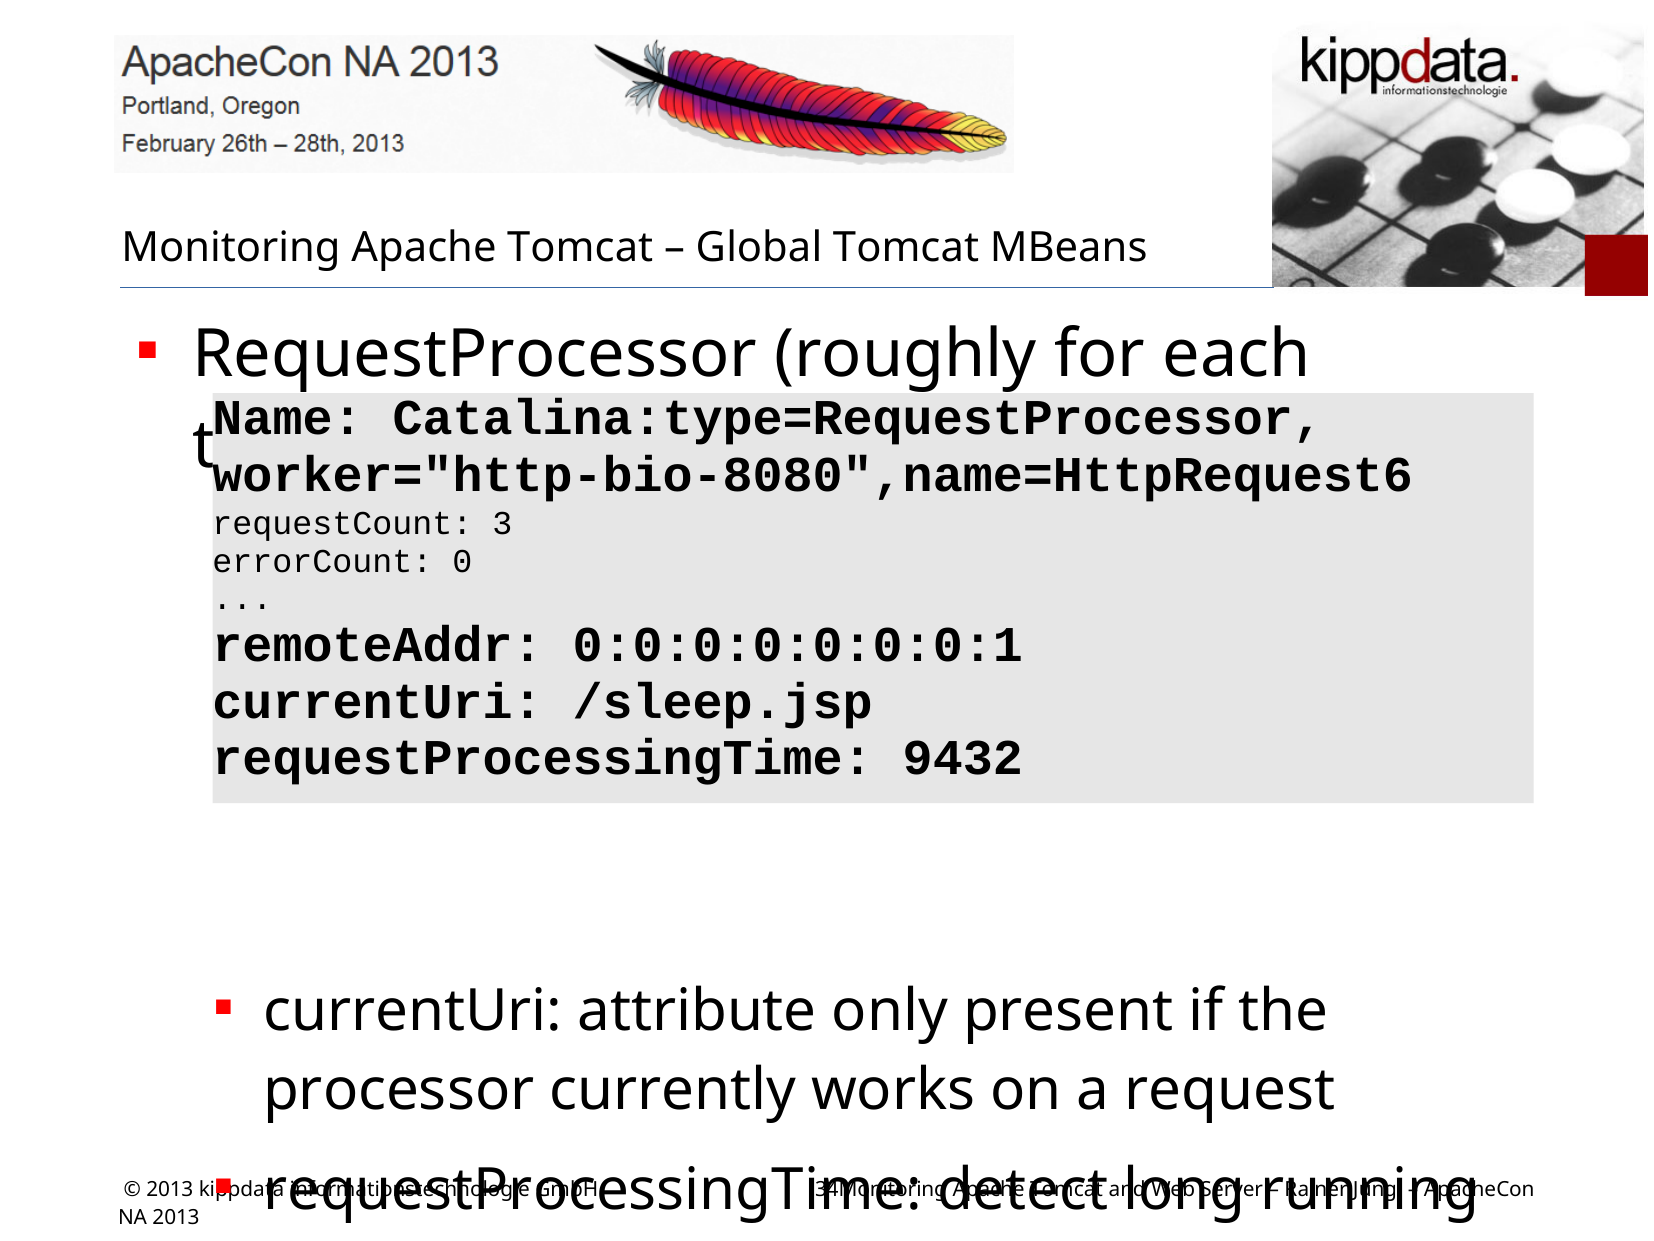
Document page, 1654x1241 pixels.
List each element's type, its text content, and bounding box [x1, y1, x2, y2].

title Monitoring Apache Tomcat – Global Tomcat MBeans [121, 204, 1242, 286]
list Name: Catalina:type=RequestProcessor, worker="http-bio-8080",name=HttpRequest6 requestCount: 3 errorCount: 0 ... remoteAddr: 0:0:0:0:0:0:0:1 currentUri: /sleep.jsp requestProcessingTime: 9432 [212, 393, 1534, 804]
list RequestProcessor (roughly for each thread) currentUri: attribute only present if the processor currently works on a request requestProcessingTime: detect long running requests on the fly [121, 305, 1534, 1167]
picture [1272, 5, 1648, 302]
picture [114, 35, 1014, 173]
